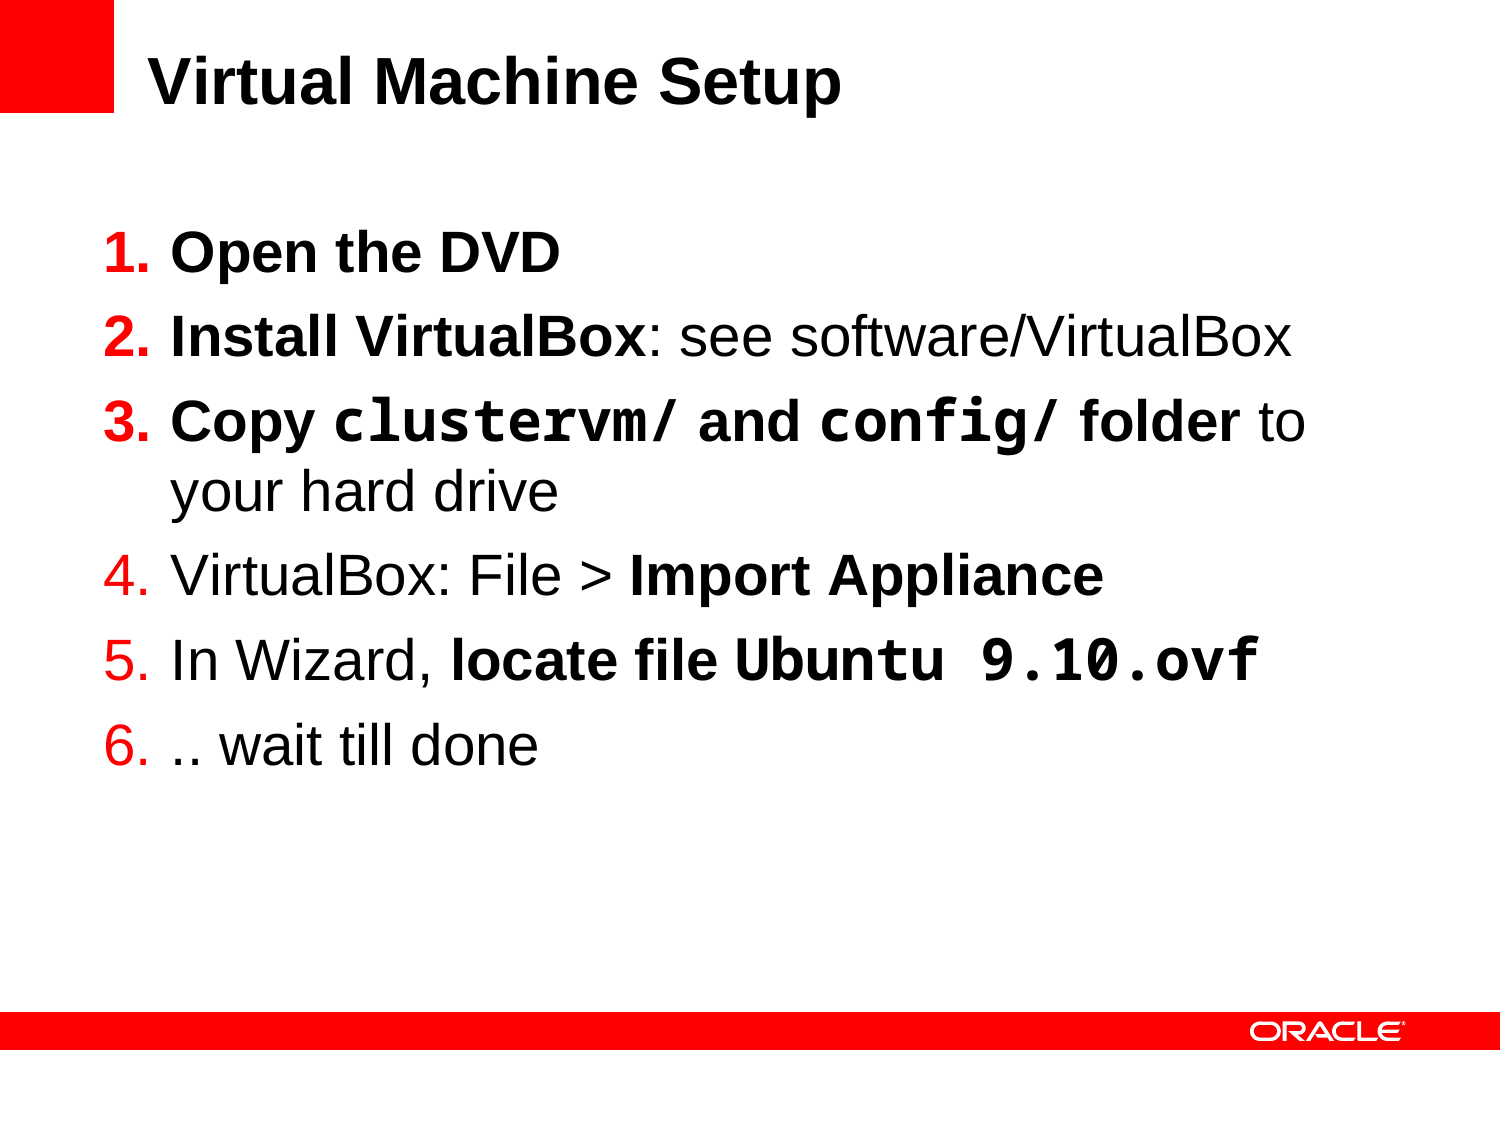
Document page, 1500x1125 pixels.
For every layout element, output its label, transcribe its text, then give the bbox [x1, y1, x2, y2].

text_box Open the DVD Install VirtualBox: see software/VirtualBox Copy clustervm/ and config/ folder to your hard drive VirtualBox: File > Import Appliance In Wizard, locate file Ubuntu 9.10.ovf .. wait till done [88, 206, 1388, 785]
picture [0, 1012, 1500, 1050]
title Virtual Machine Setup [147, 8, 1392, 119]
picture [0, 0, 114, 113]
